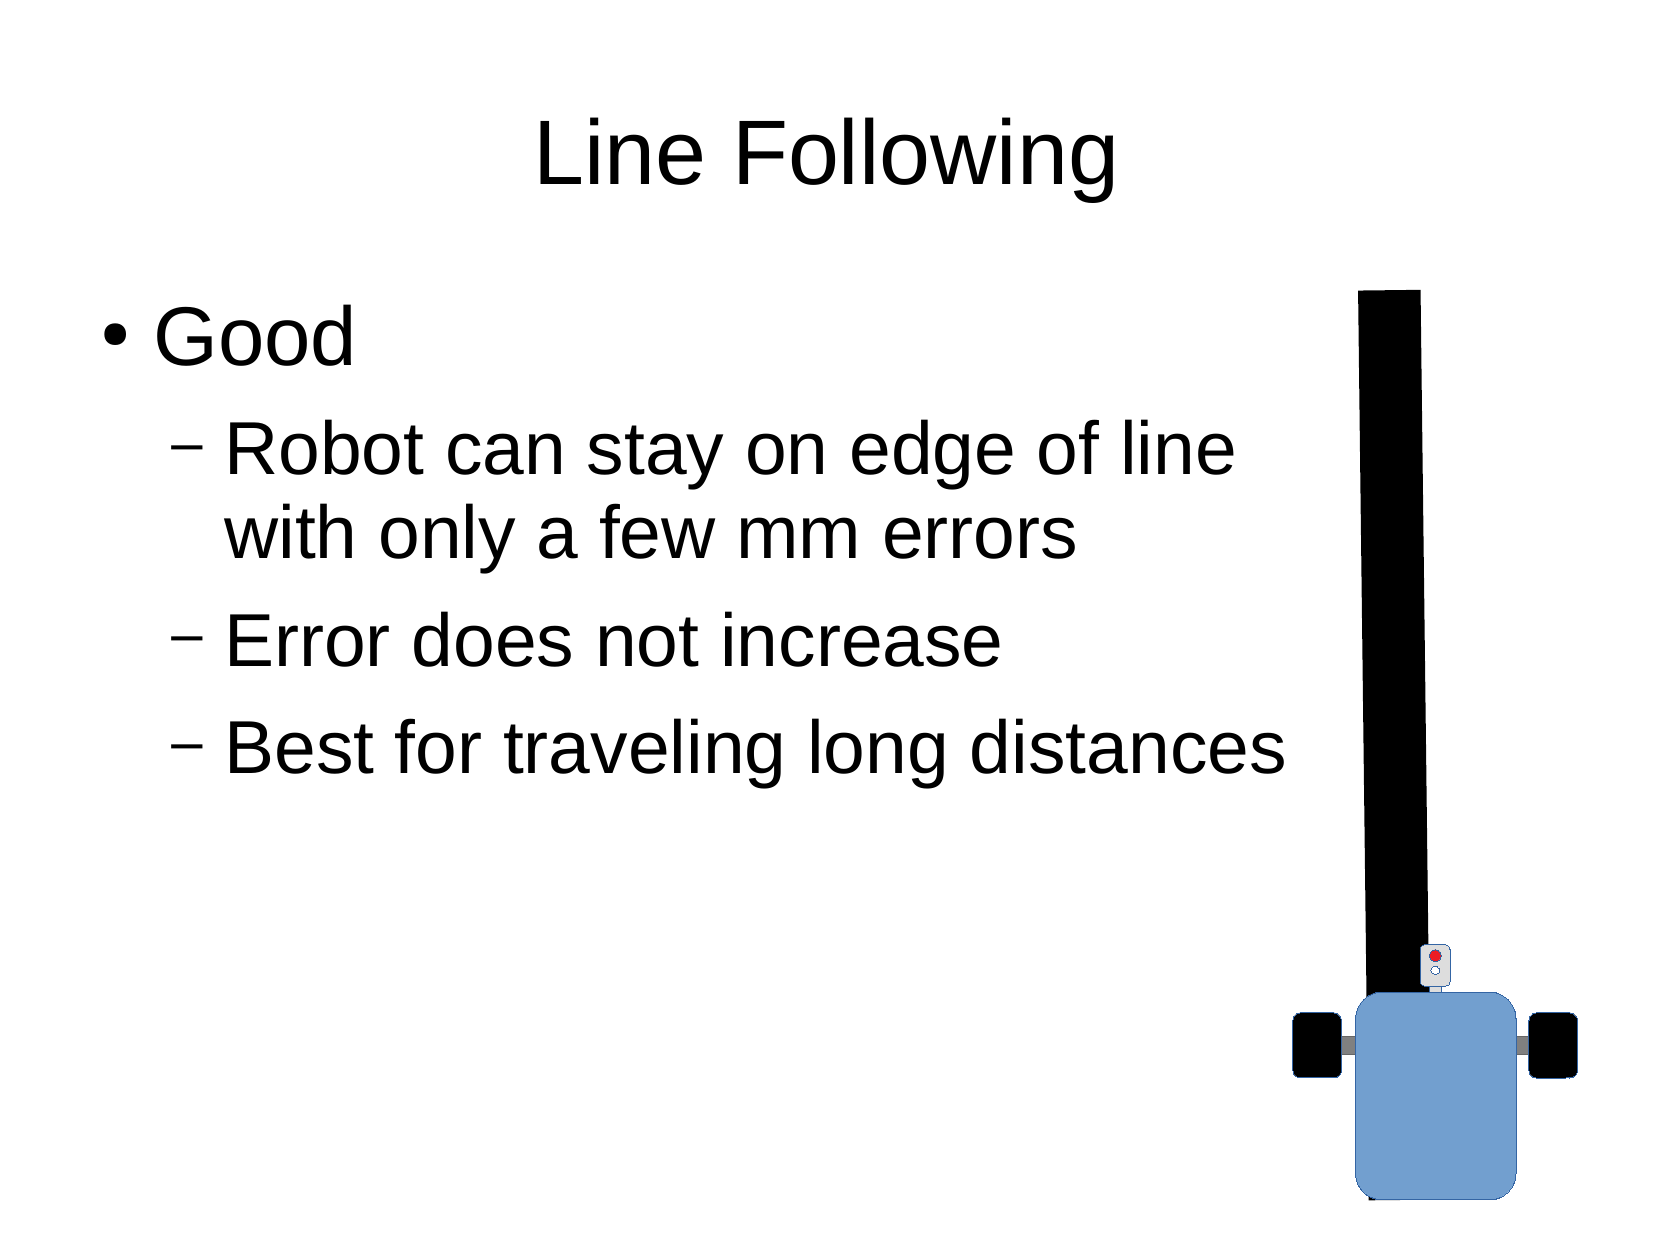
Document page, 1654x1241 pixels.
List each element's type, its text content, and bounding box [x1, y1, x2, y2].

text_box [1292, 944, 1578, 1200]
title Line Following [82, 49, 1571, 257]
list Good Robot can stay on edge of line with only a few mm errors Error does not increase Best for traveling long distances [82, 290, 1336, 1186]
